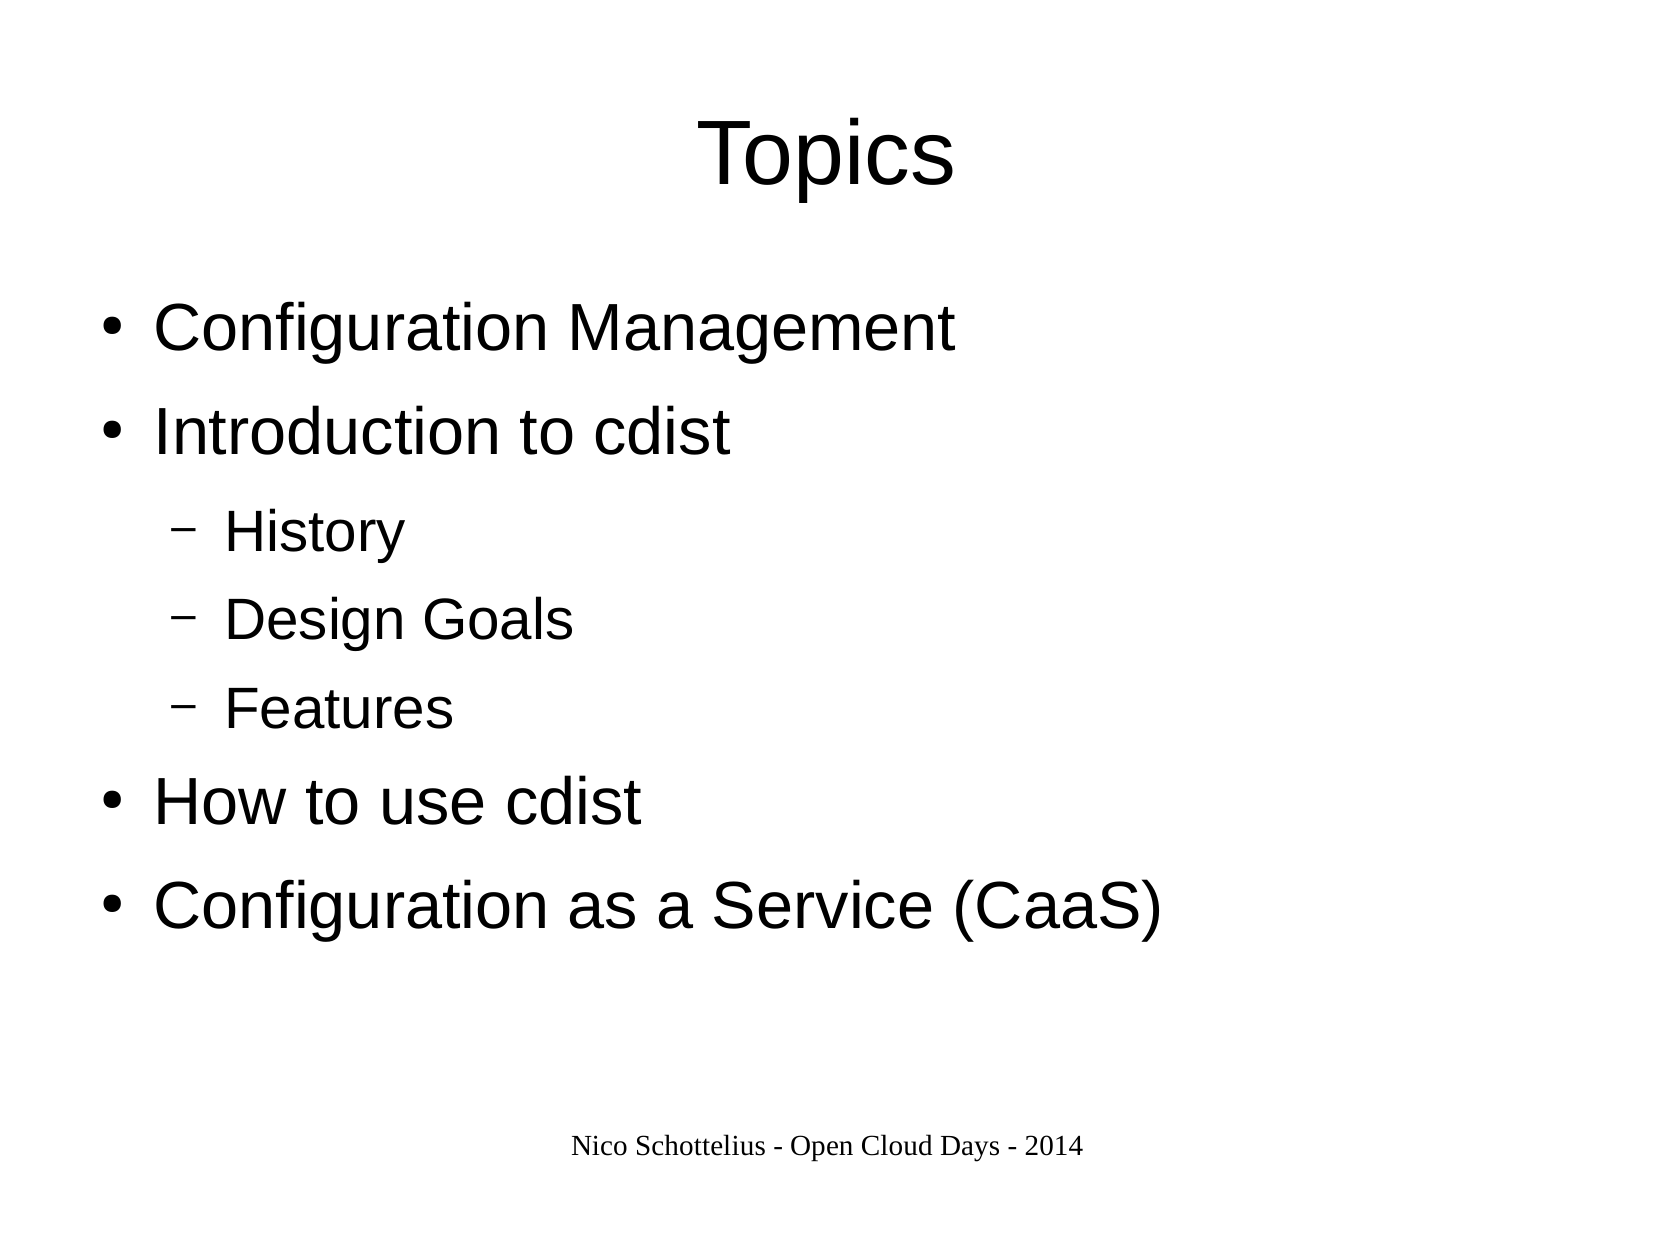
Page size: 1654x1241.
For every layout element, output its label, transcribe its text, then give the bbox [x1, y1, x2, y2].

title Topics [82, 49, 1571, 257]
list Configuration Management Introduction to cdist History Design Goals Features How to use cdist Configuration as a Service (CaaS) [82, 290, 1538, 1010]
